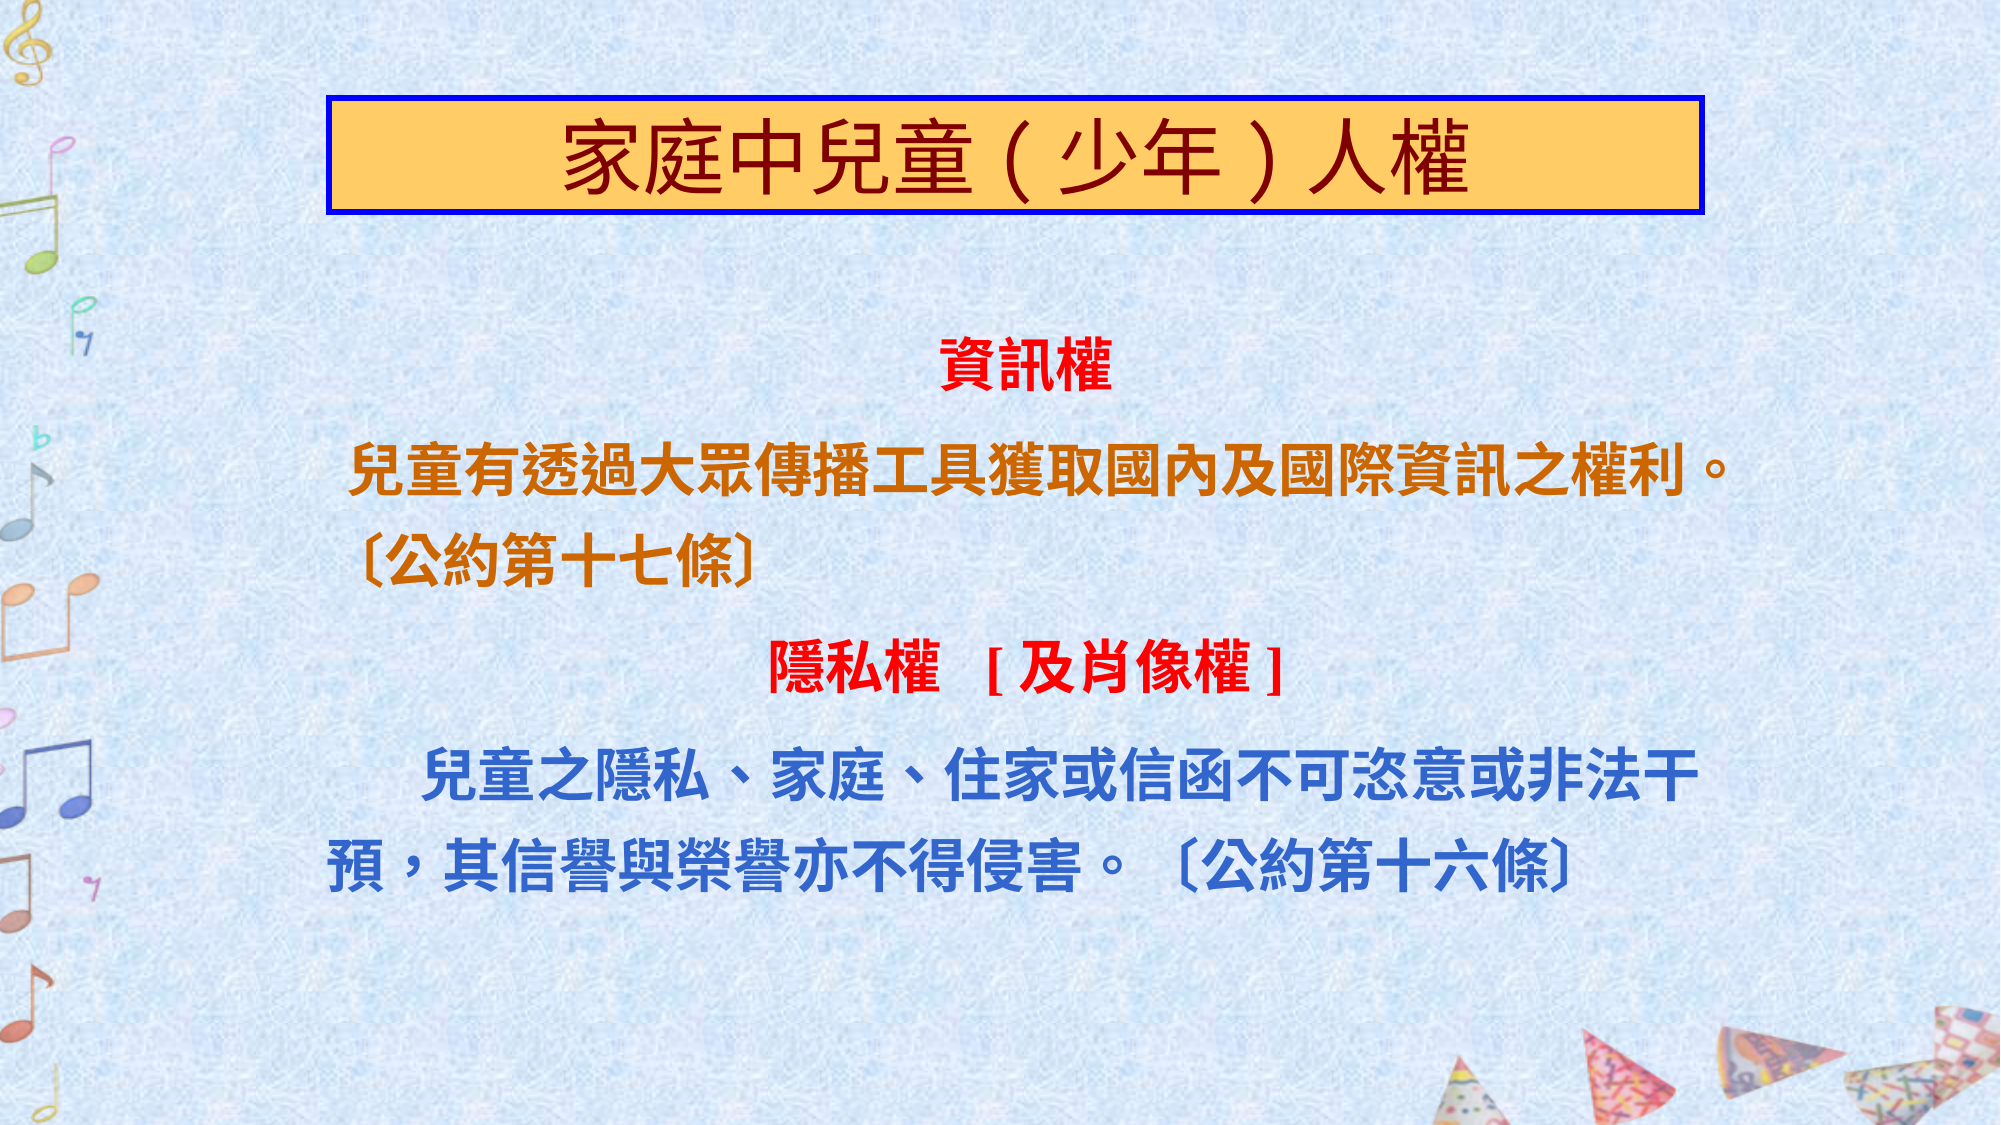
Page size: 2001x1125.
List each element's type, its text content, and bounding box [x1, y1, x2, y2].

title 家庭中兒童(少年)人權 [328, 97, 1703, 212]
list 資訊權 兒童有透過大眾傳播工具獲取國內及國際資訊之權利。〔公約第十七條〕 隱私權 [及肖像權] 兒童之隱私、家庭、住家或信函不可恣意或非法干預，其信譽與榮譽亦不得侵害。〔公約第十六條〕 [273, 249, 1779, 1006]
picture [0, 0, 2001, 1125]
